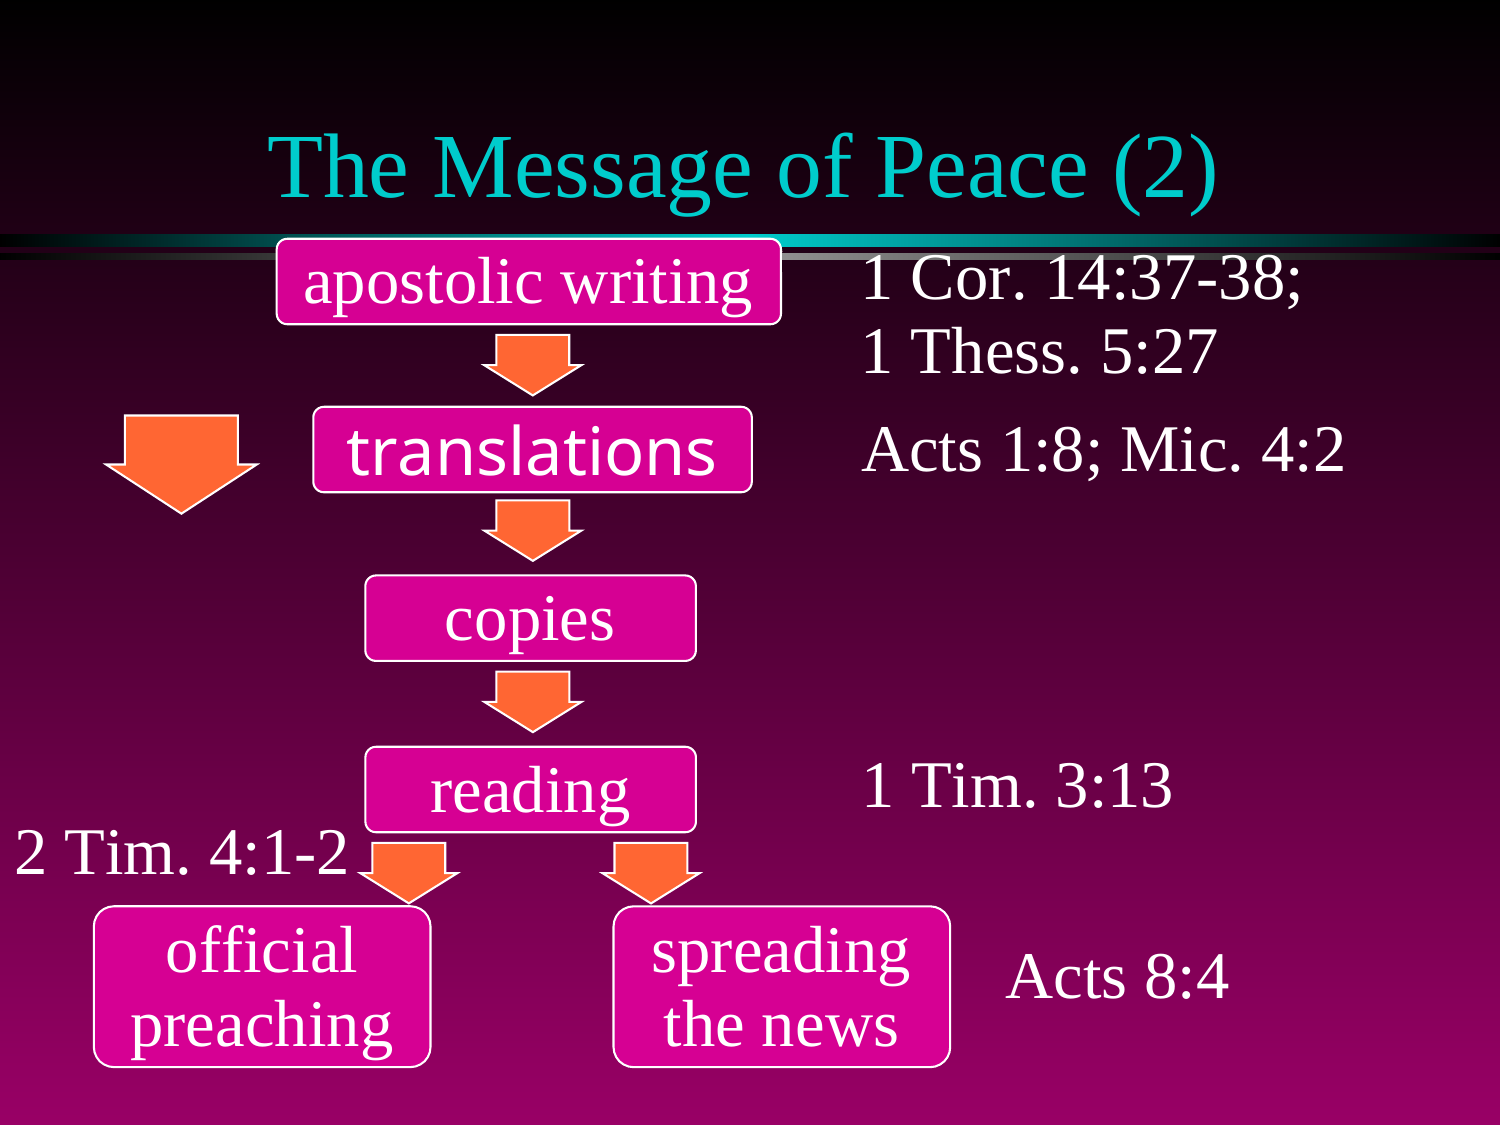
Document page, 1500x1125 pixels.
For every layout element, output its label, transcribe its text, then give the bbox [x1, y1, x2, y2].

text_box copies [365, 575, 696, 661]
text_box 1 Cor. 14:37-38; 1 Thess. 5:27 [846, 232, 1475, 396]
text_box 1 Tim. 3:13 [846, 740, 1315, 830]
text_box [602, 842, 700, 904]
text_box reading [365, 746, 696, 833]
text_box Acts 1:8; Mic. 4:2 [846, 404, 1475, 493]
text_box 2 Tim. 4:1-2 [0, 807, 398, 897]
text_box translations [313, 406, 752, 493]
title The Message of Peace (2) [99, 37, 1388, 225]
text_box [484, 334, 582, 396]
text_box [106, 415, 257, 514]
text_box [484, 671, 582, 733]
text_box [398, 842, 458, 904]
text_box Acts 8:4 [990, 931, 1424, 1021]
text_box [484, 500, 582, 561]
text_box apostolic writing [276, 238, 782, 325]
text_box official preaching [93, 906, 431, 1068]
text_box spreading the news [613, 906, 951, 1068]
